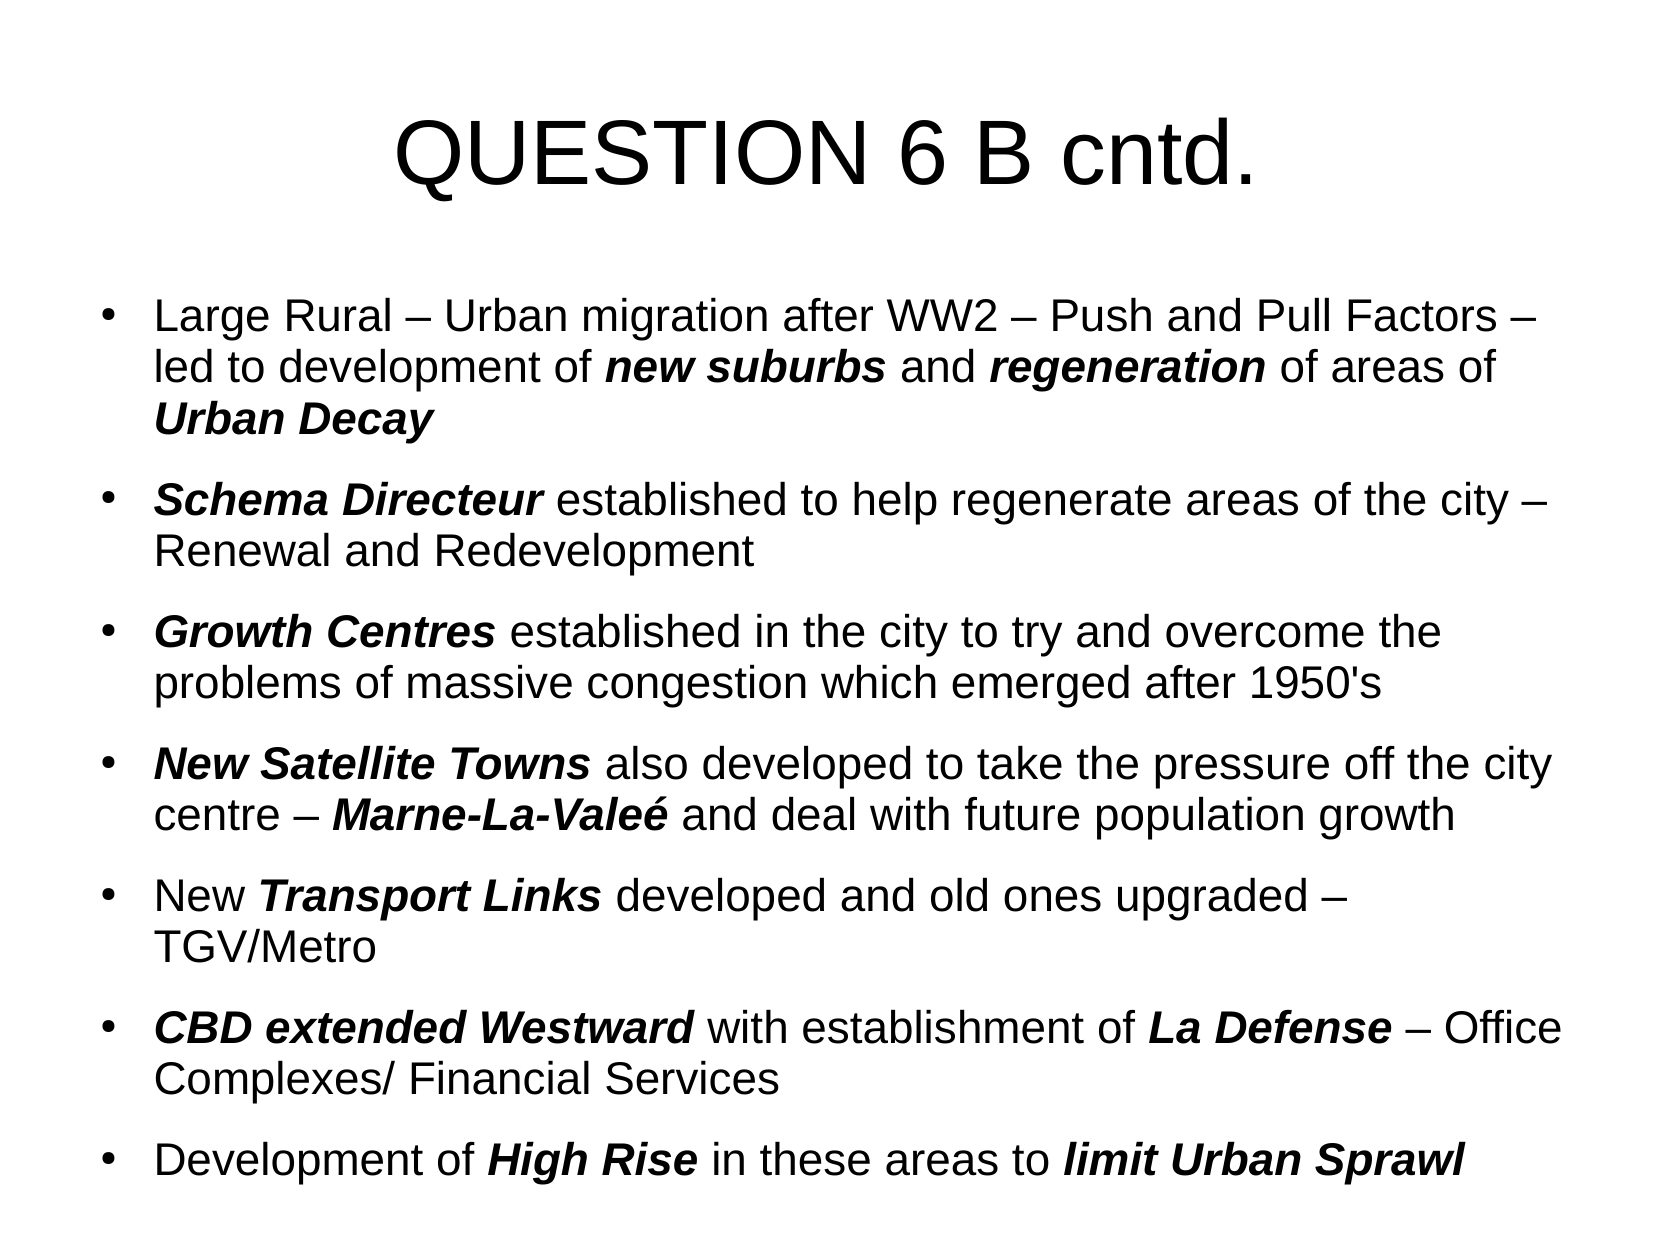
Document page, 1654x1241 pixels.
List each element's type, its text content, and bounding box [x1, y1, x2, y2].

list Large Rural – Urban migration after WW2 – Push and Pull Factors – led to development of new suburbs and regeneration of areas of Urban Decay Schema Directeur established to help regenerate areas of the city – Renewal and Redevelopment Growth Centres established in the city to try and overcome the problems of massive congestion which emerged after 1950's New Satellite Towns also developed to take the pressure off the city centre – Marne-La-Valeé and deal with future population growth New Transport Links developed and old ones upgraded – TGV/Metro CBD extended Westward with establishment of La Defense – Office Complexes/ Financial Services Development of High Rise in these areas to limit Urban Sprawl [82, 290, 1571, 1191]
title QUESTION 6 B cntd. [82, 56, 1571, 250]
